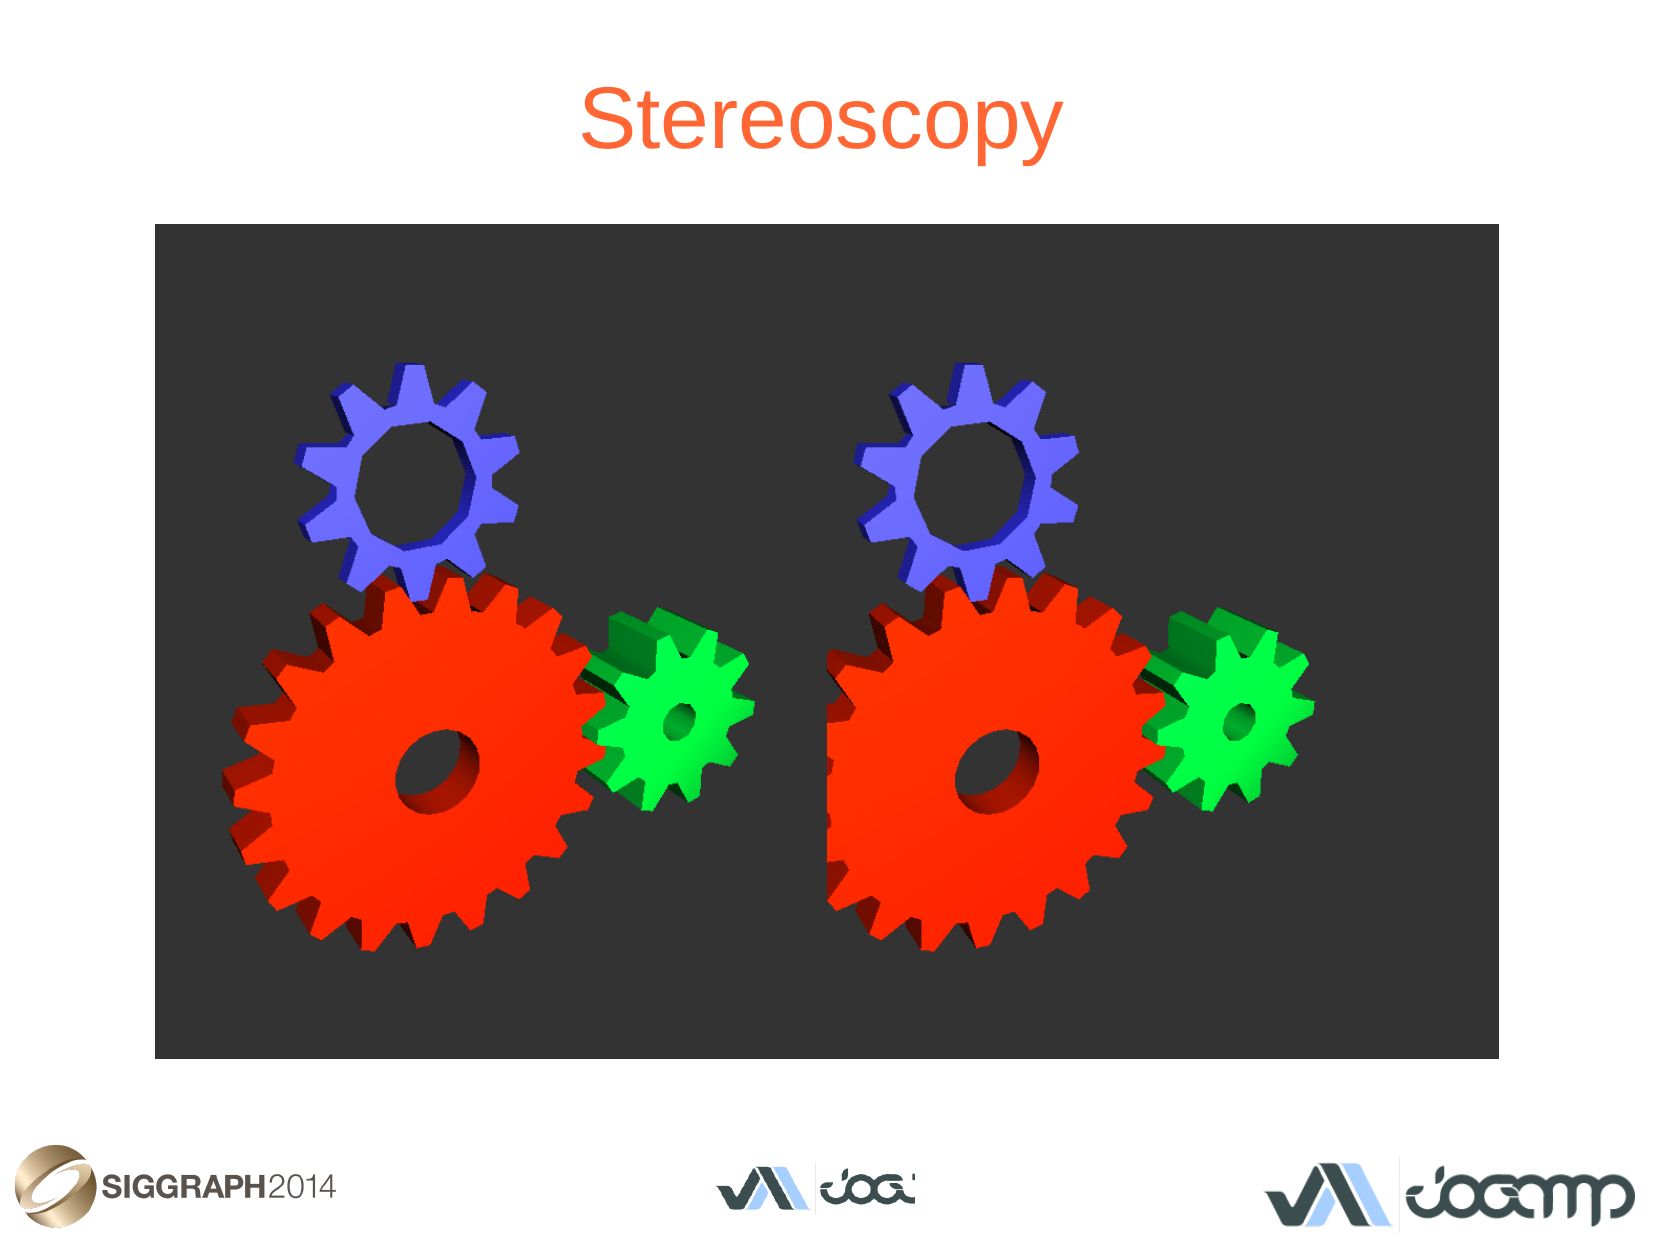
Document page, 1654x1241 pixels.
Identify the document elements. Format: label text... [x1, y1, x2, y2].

picture [7, 1133, 343, 1239]
picture [155, 224, 1499, 1059]
picture [714, 1163, 916, 1214]
picture [1262, 1157, 1635, 1233]
title Stereoscopy [68, 49, 1576, 188]
